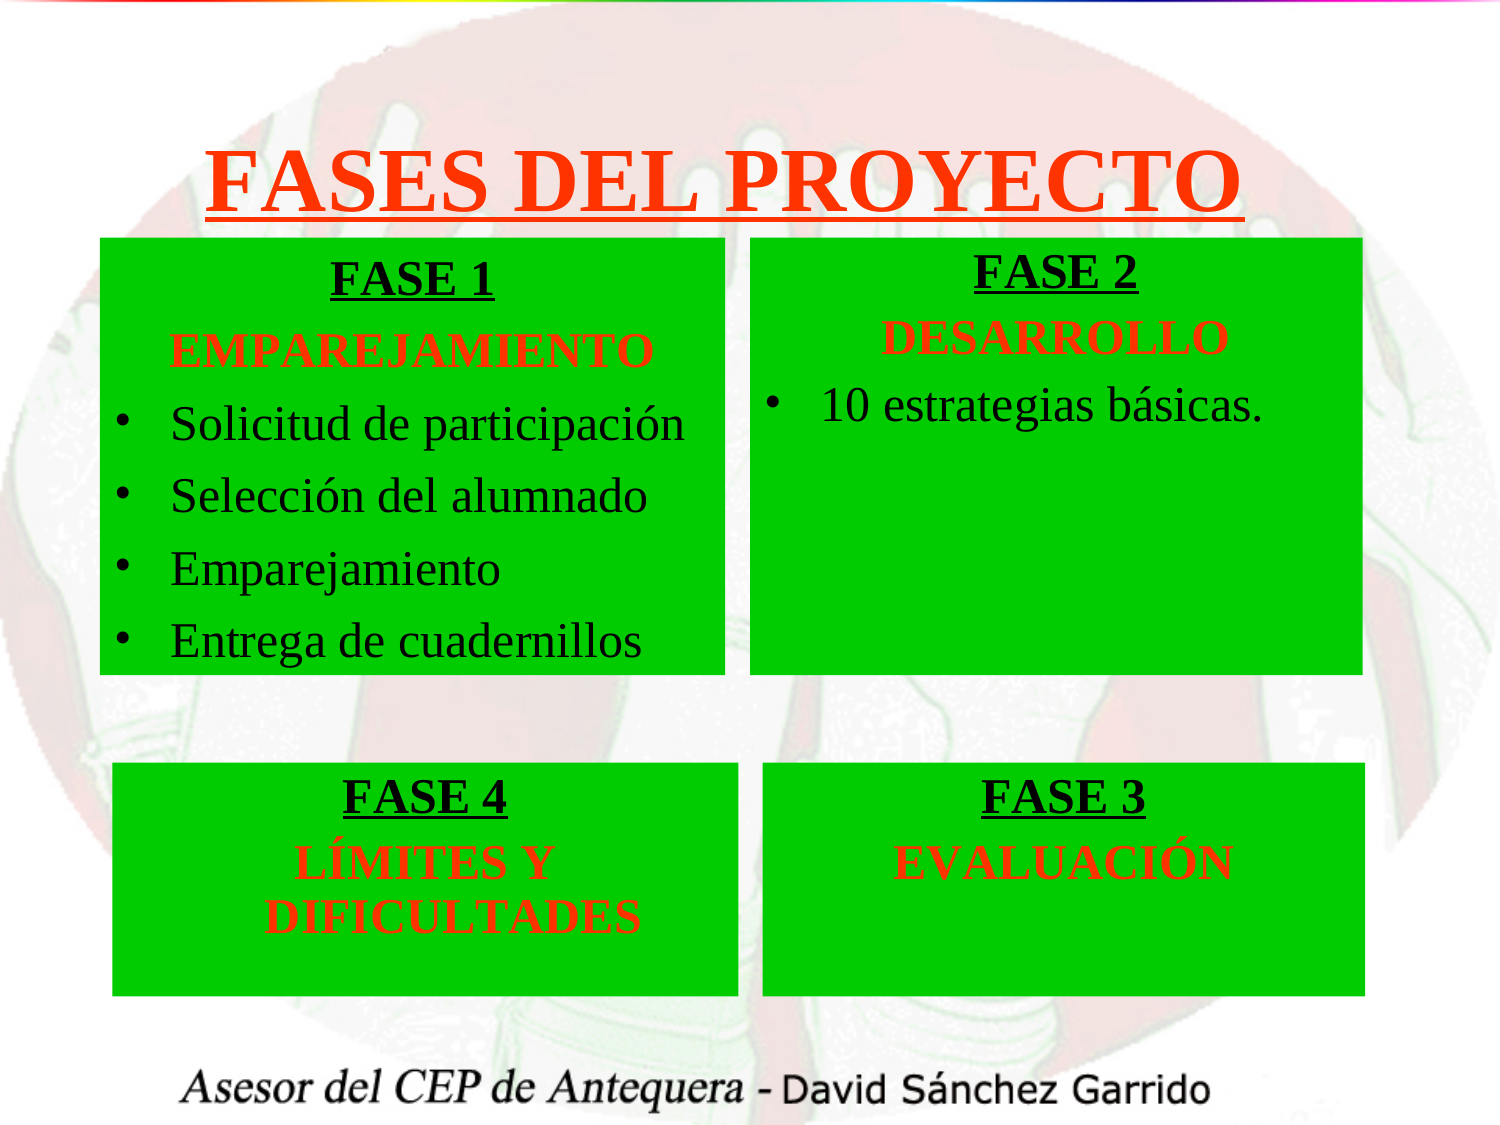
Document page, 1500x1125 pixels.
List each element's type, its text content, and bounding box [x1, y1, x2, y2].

text_box FASE 4 LÍMITES Y DIFICULTADES [112, 762, 739, 997]
text_box FASES DEL PROYECTO [87, 112, 1363, 238]
text_box FASE 3 EVALUACIÓN [762, 762, 1366, 997]
picture [0, 0, 1500, 1125]
text_box FASE 1 EMPAREJAMIENTO Solicitud de participación Selección del alumnado Emparejamiento Entrega de cuadernillos [99, 237, 726, 676]
text_box FASE 2 DESARROLLO 10 estrategias básicas. [750, 237, 1363, 676]
